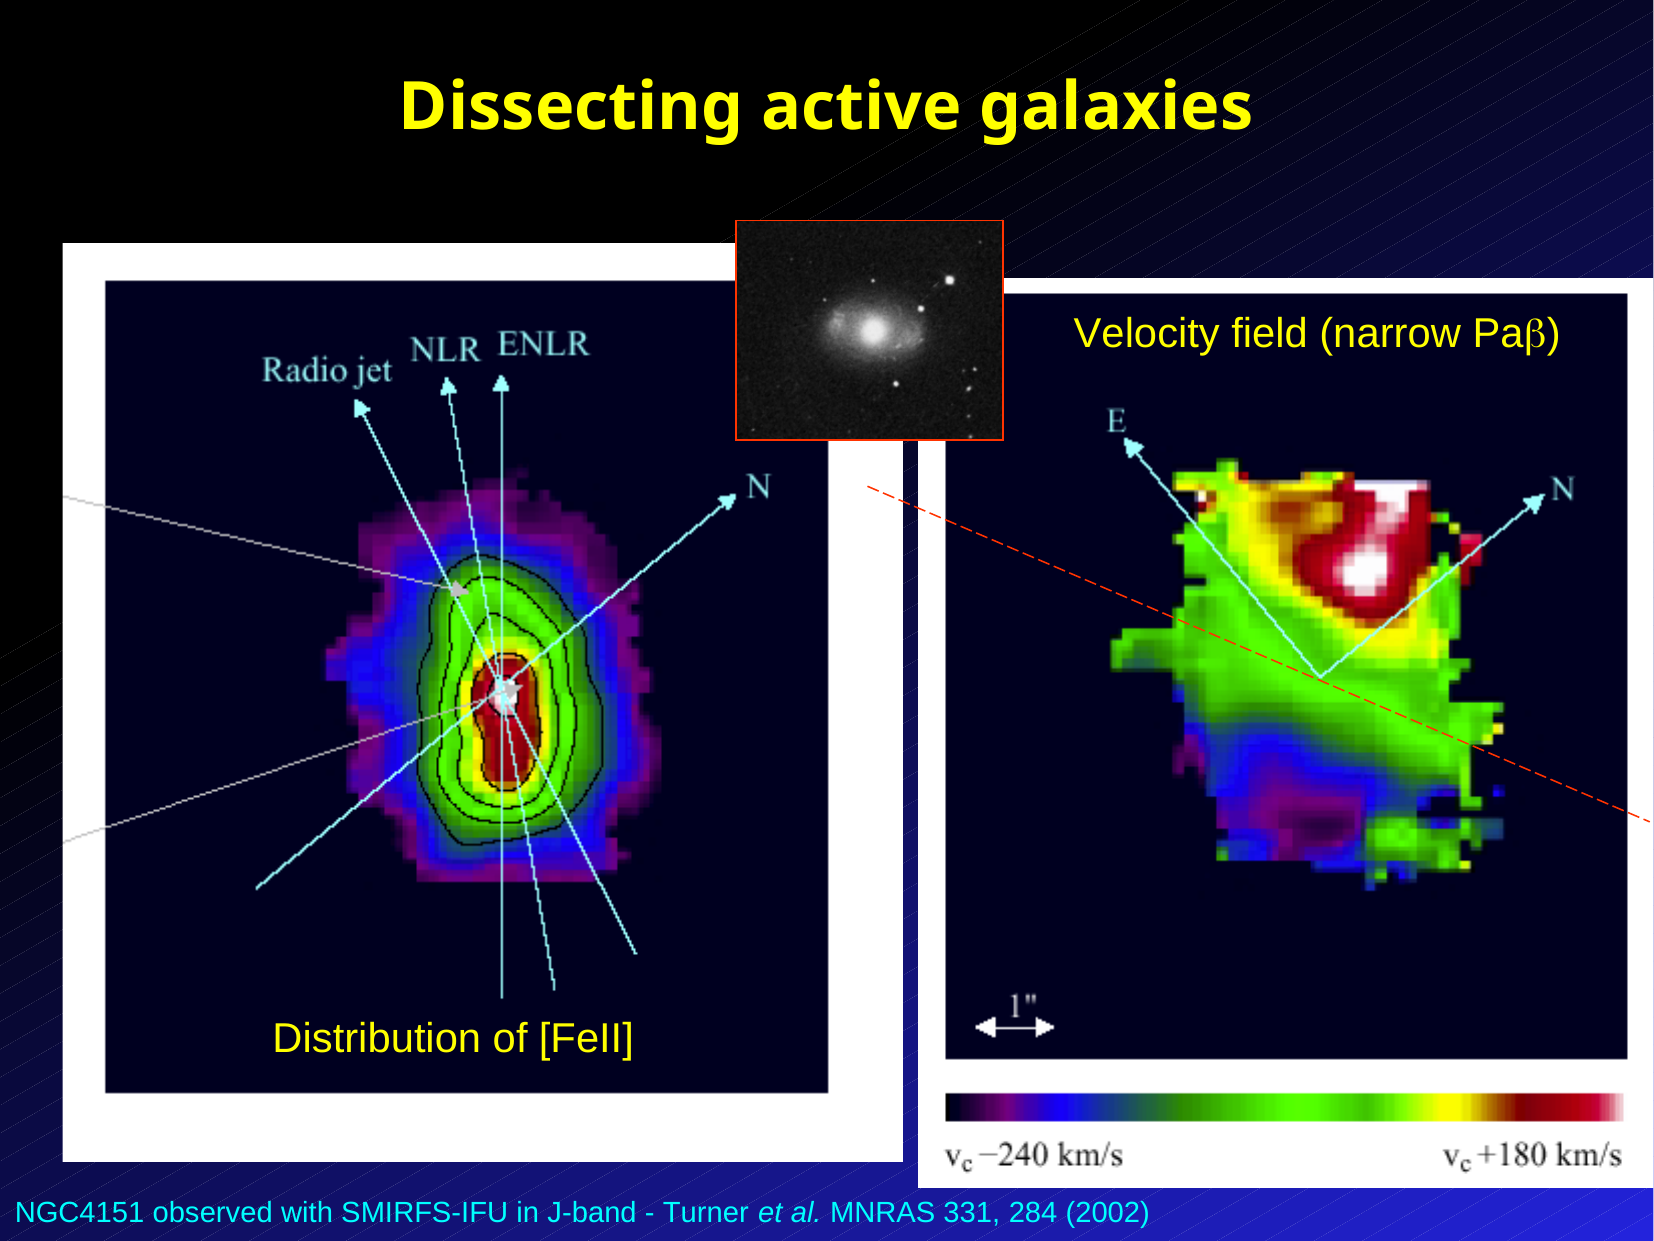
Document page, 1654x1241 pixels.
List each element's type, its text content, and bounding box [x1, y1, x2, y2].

title Dissecting active galaxies [124, 0, 1530, 207]
text_box Distribution of [FeII] [257, 1006, 649, 1069]
picture [62, 243, 903, 1162]
picture [736, 221, 1003, 440]
picture [918, 278, 1654, 1188]
text_box Velocity field (narrow Pa) [1058, 302, 1576, 365]
text_box NGC4151 observed with SMIRFS-IFU in J-band - Turner et al. MNRAS 331, 284 (2002) [0, 1188, 1502, 1237]
